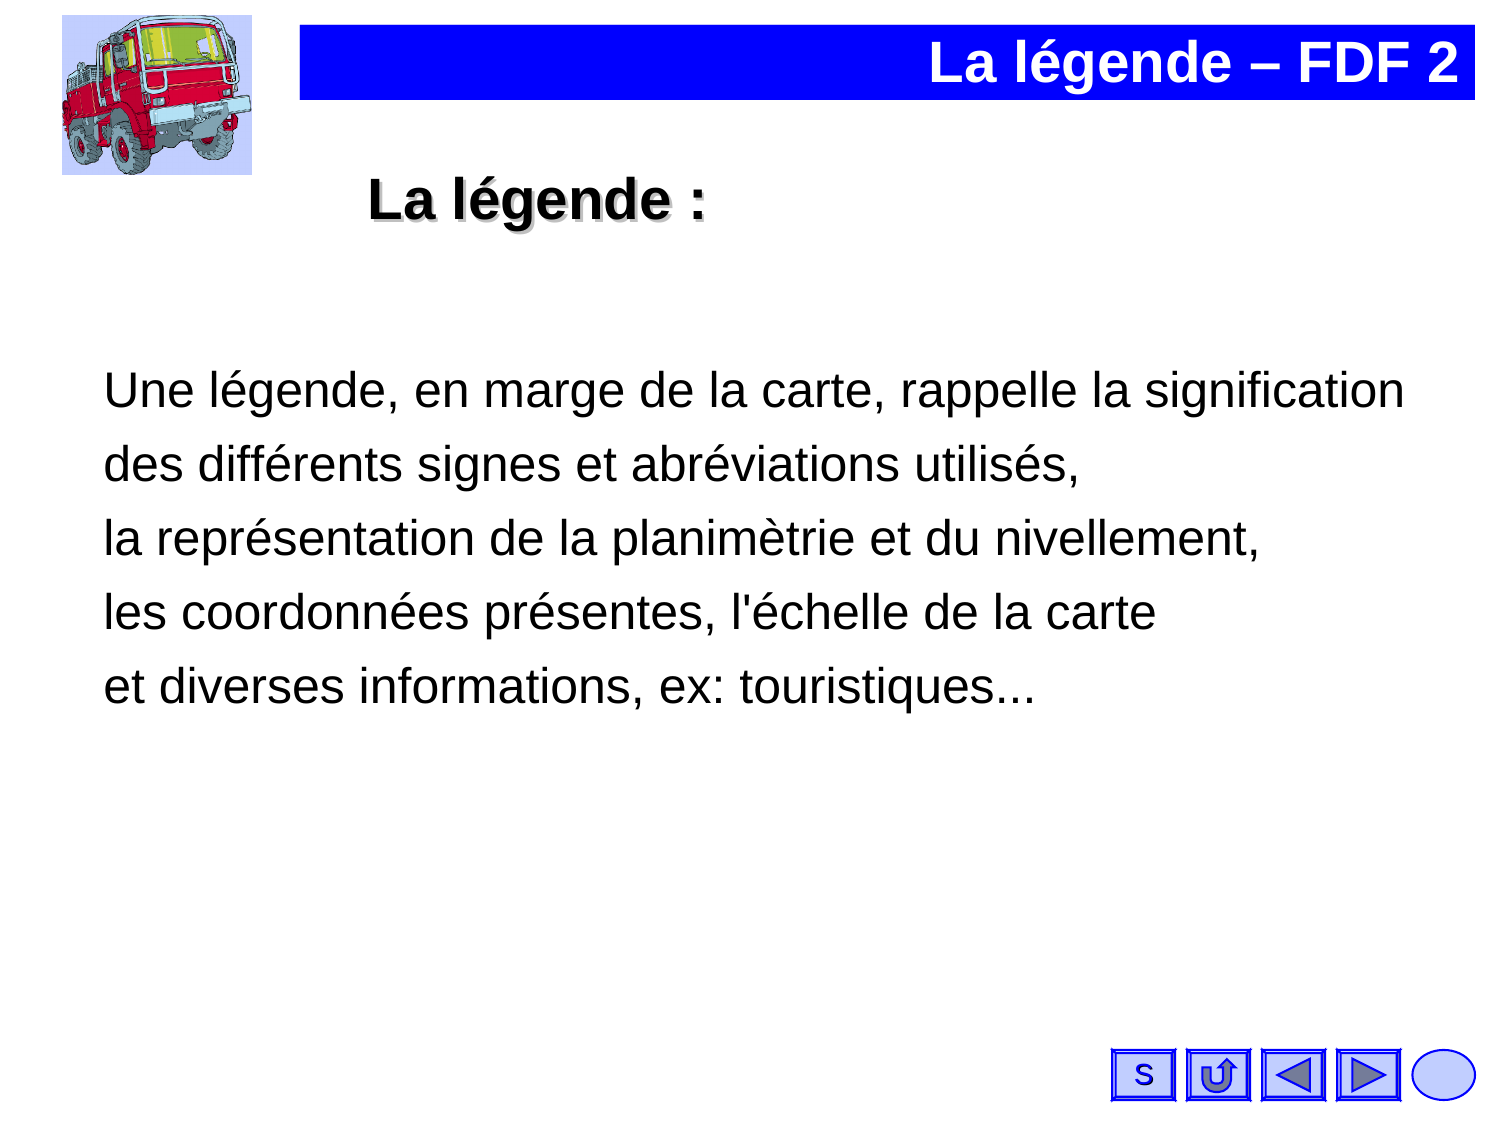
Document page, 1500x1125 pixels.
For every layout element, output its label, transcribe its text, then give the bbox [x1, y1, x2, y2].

text_box [1412, 1049, 1476, 1101]
text_box Une légende, en marge de la carte, rappelle la signification des différents signes et abréviations utilisés, la représentation de la planimètrie et du nivellement, les coordonnées présentes, l'échelle de la carte et diverses informations, ex: touristiques... [88, 354, 1422, 722]
text_box La légende – FDF 2 [299, 24, 1475, 100]
text_box La légende : [352, 162, 723, 240]
